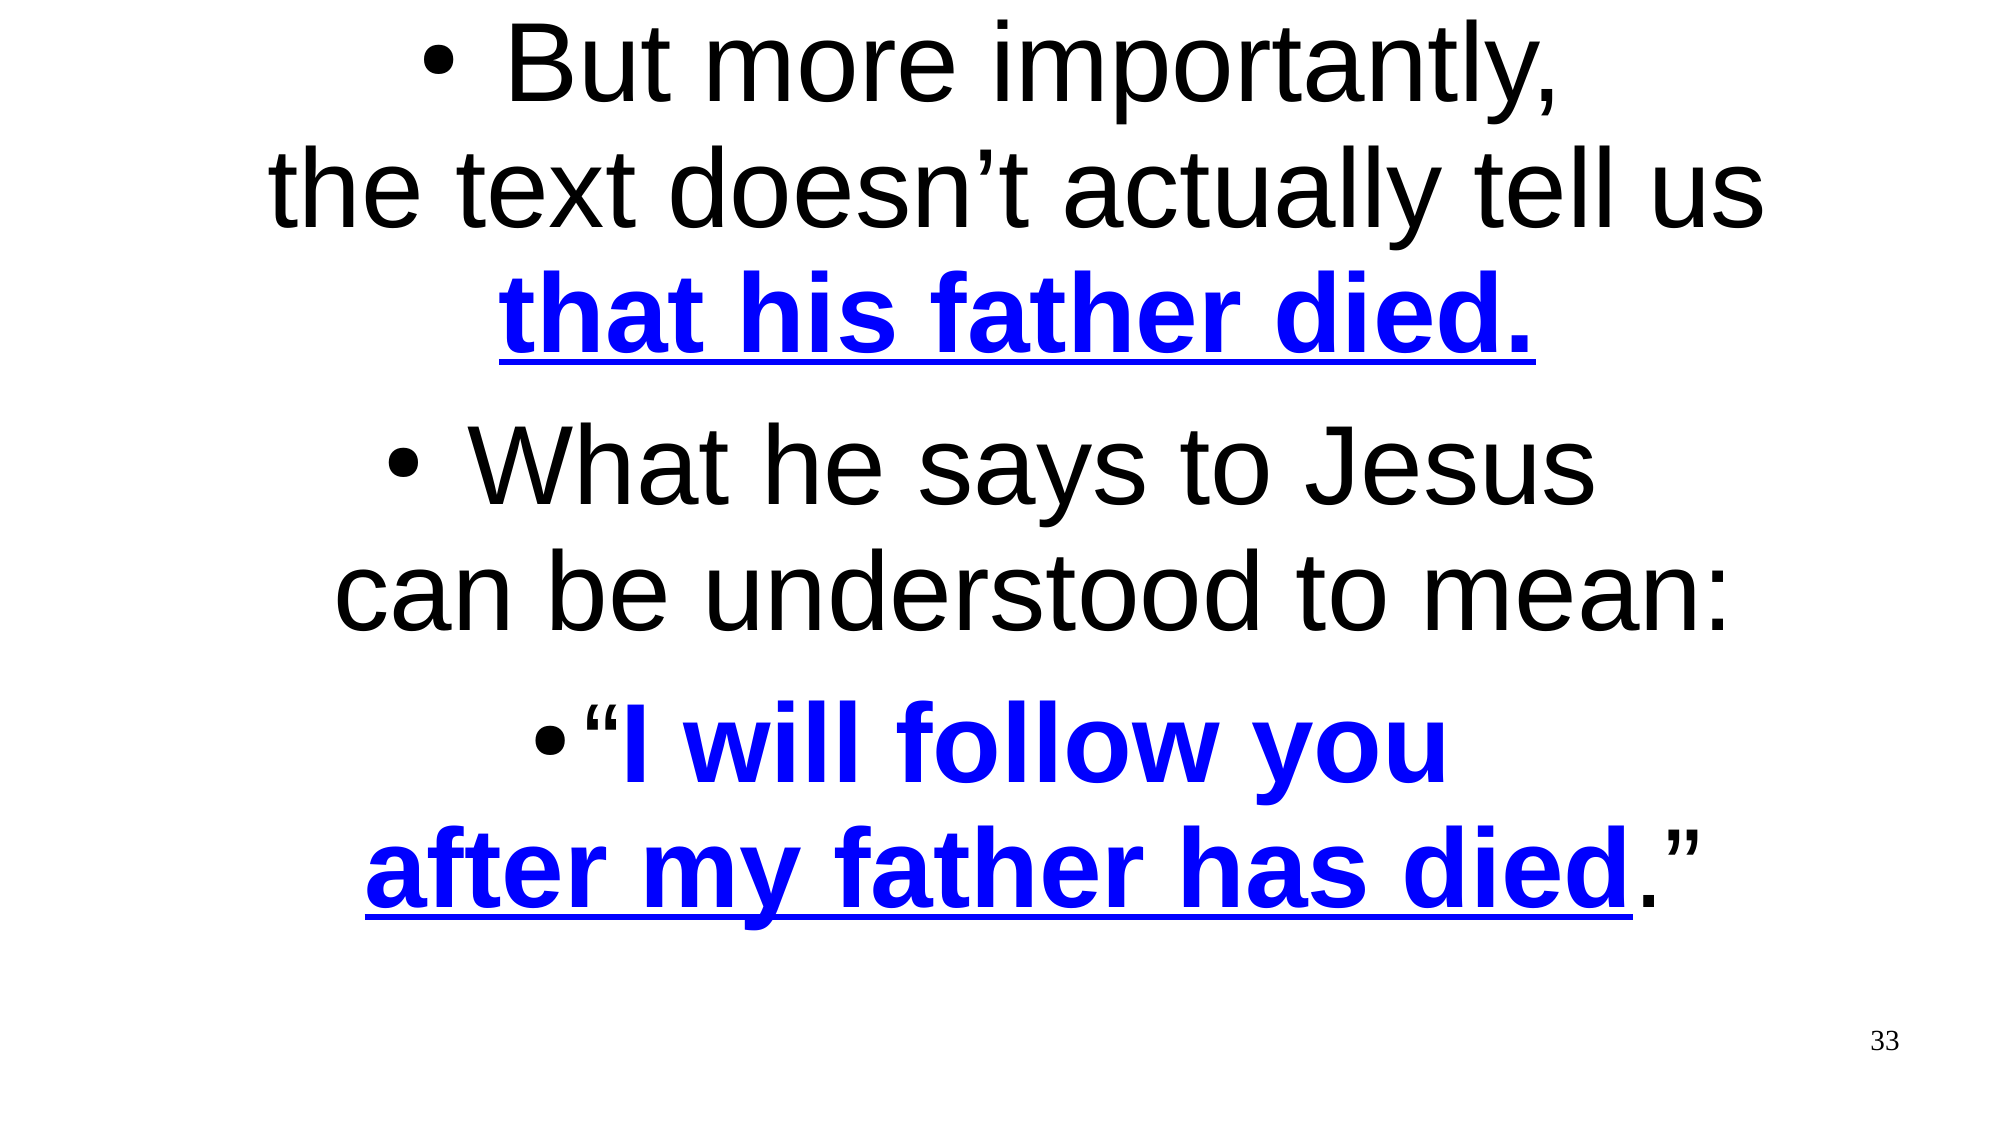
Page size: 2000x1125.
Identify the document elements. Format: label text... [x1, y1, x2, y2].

list But more importantly, the text doesn’t actually tell us that his father died. What he says to Jesus can be understood to mean: “I will follow you after my father has died.” [0, 0, 1996, 1123]
